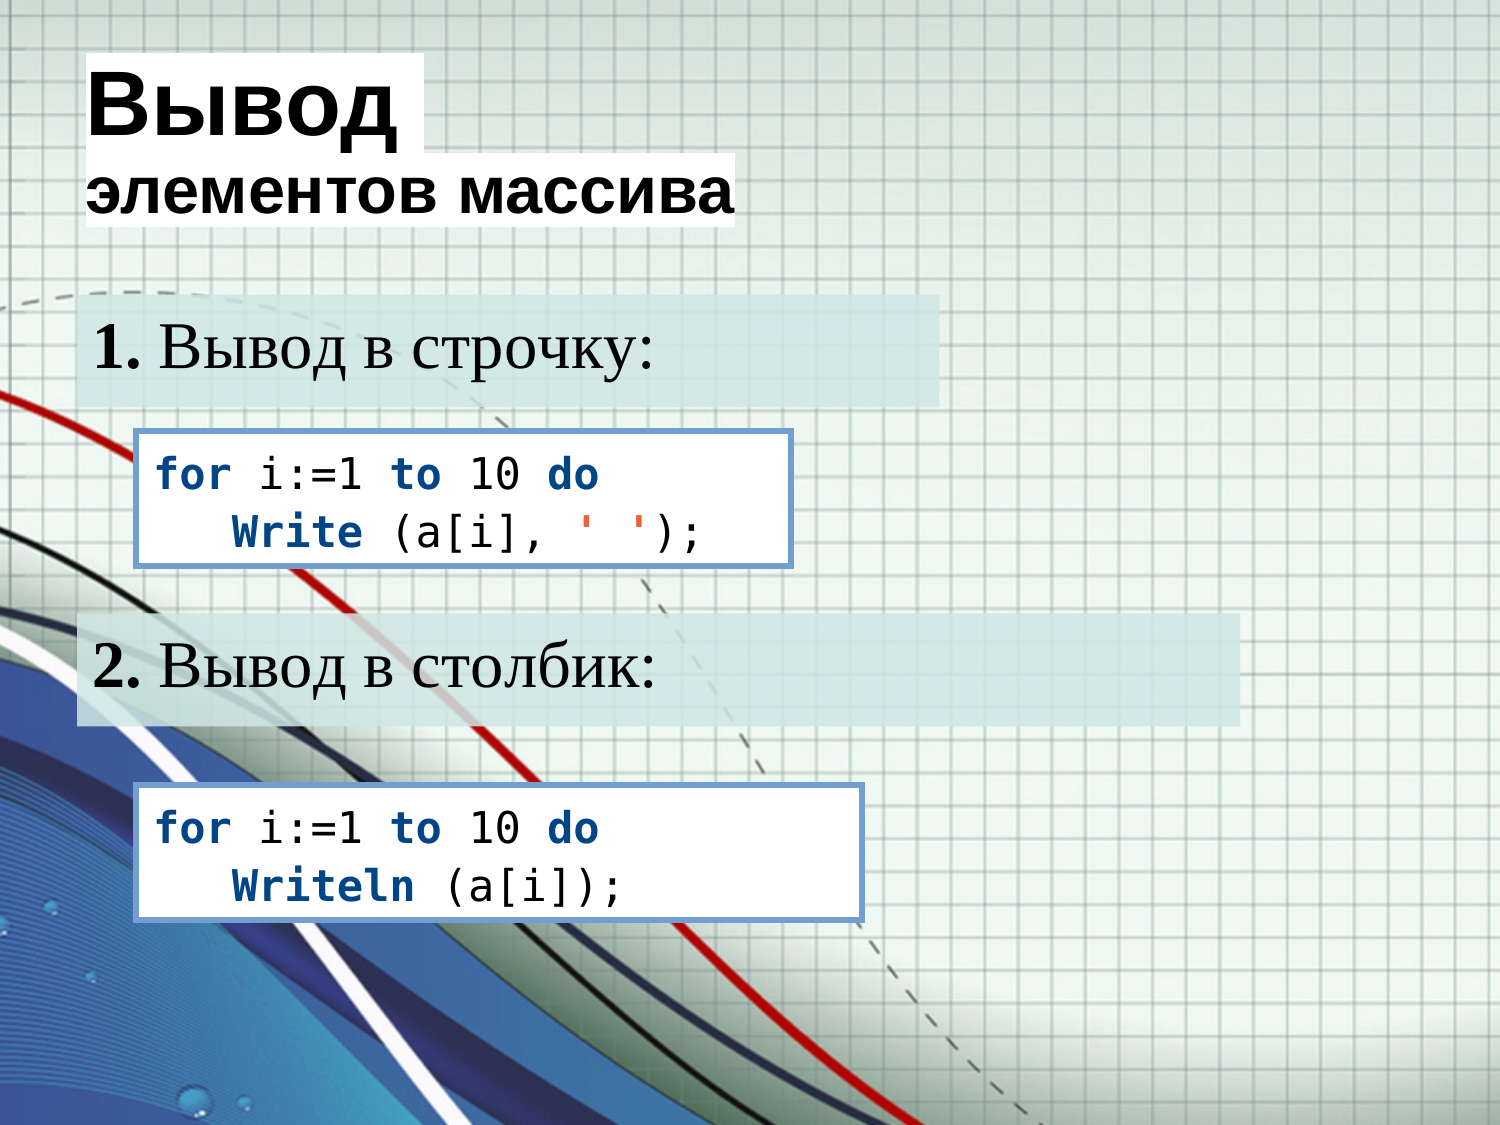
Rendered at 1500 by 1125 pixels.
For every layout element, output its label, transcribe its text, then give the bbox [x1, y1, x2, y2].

text_box 2. Вывод в столбик: [77, 613, 1241, 727]
text_box for i:=1 to 10 do Writeln (a[i]); [136, 785, 863, 920]
text_box 1. Вывод в строчку: [77, 294, 940, 408]
text_box for i:=1 to 10 do Write (a[i], ' '); [136, 431, 792, 566]
picture [0, 0, 1500, 1125]
title Вывод элементов массива [70, 43, 1397, 241]
